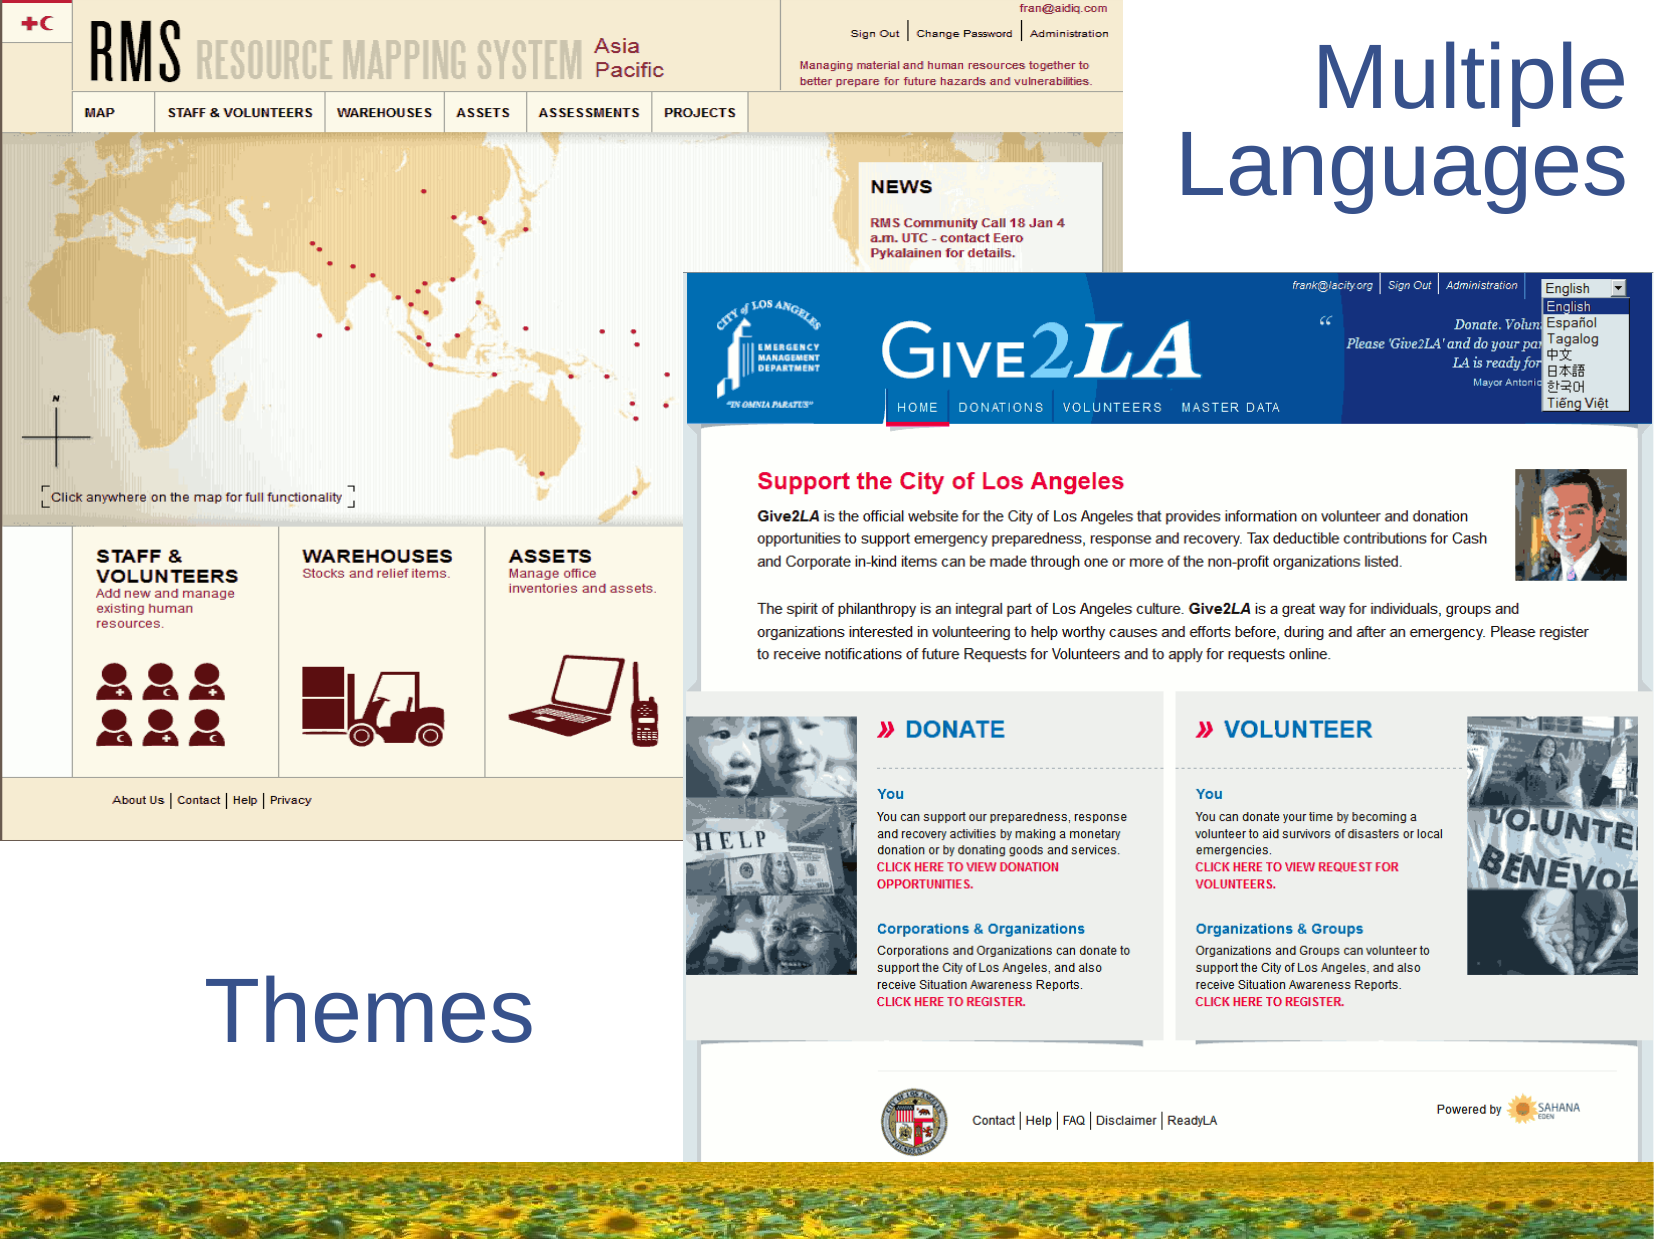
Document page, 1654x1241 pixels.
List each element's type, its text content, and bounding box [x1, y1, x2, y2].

title Multiple Languages [1131, 3, 1630, 230]
text_box Themes [0, 953, 536, 1060]
picture [0, 0, 1654, 1239]
